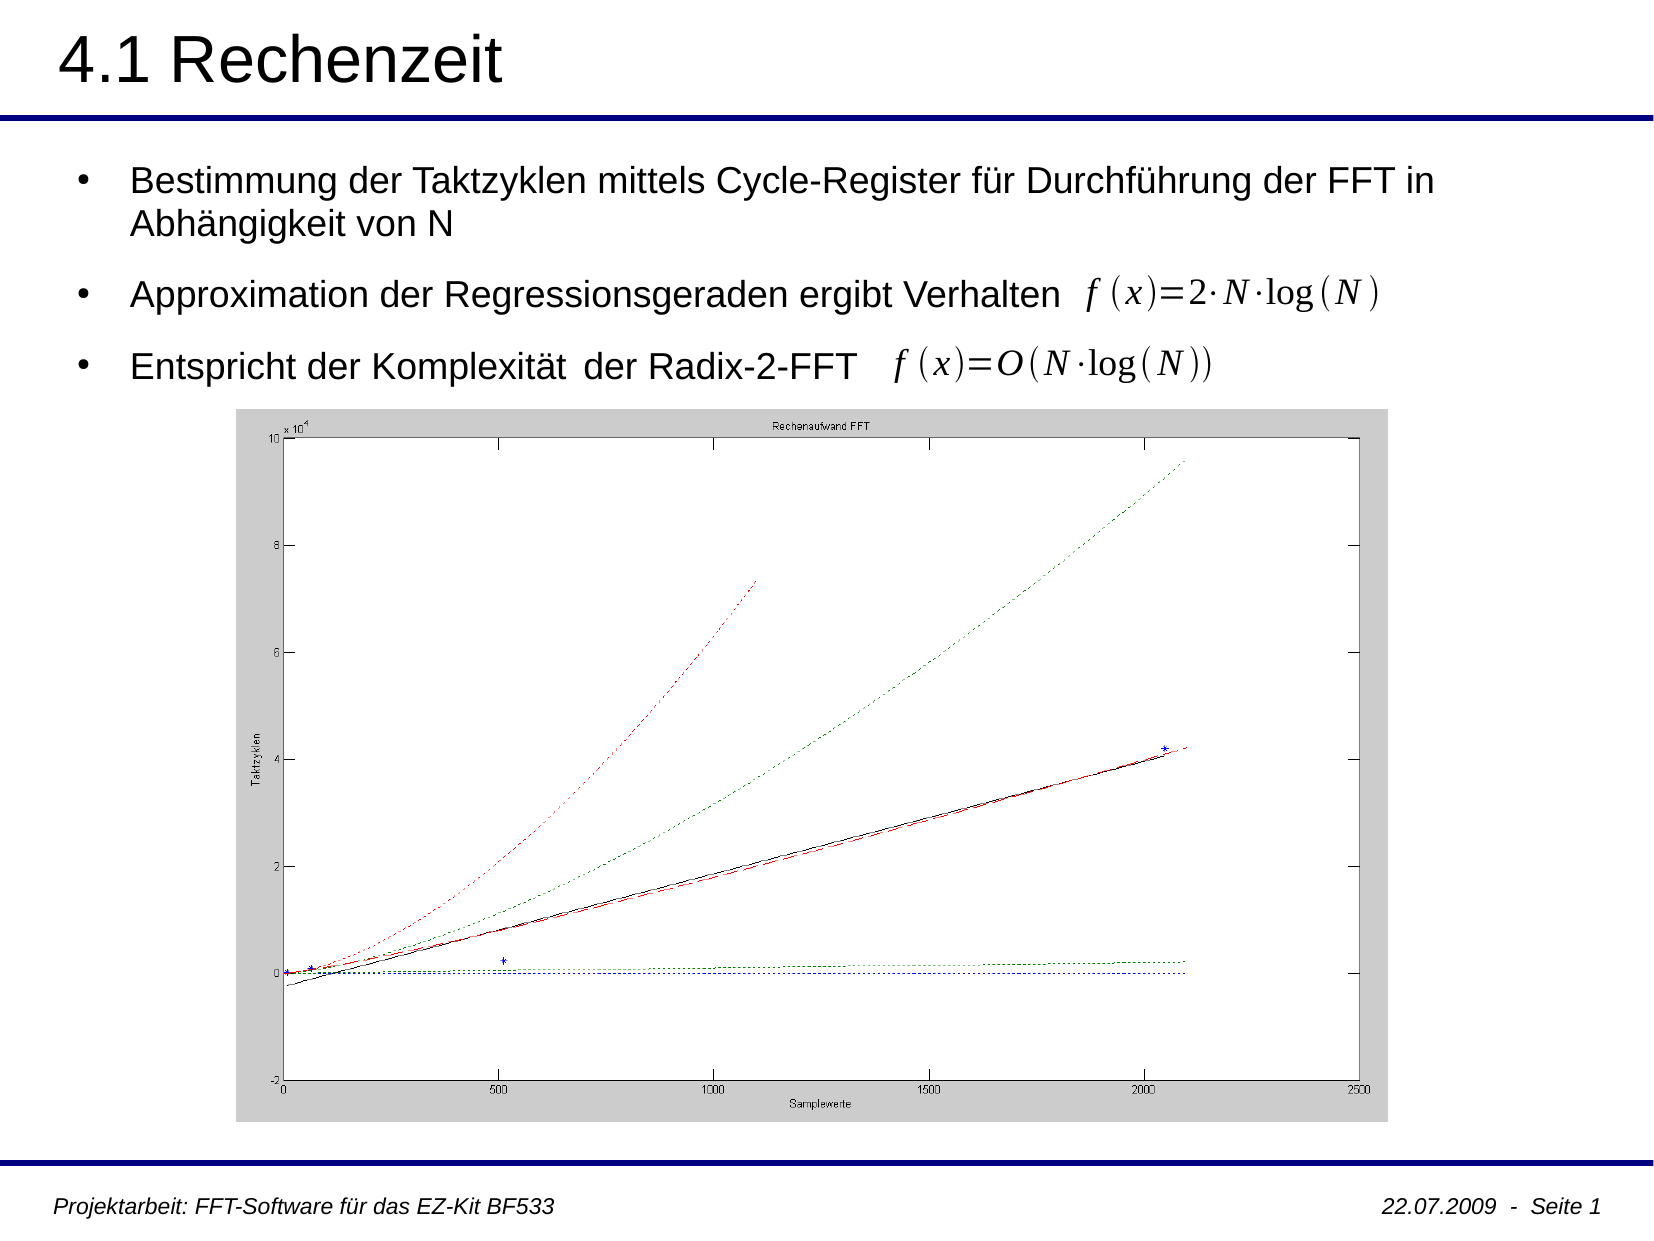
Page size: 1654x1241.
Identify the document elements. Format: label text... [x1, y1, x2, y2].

chart [879, 342, 1220, 386]
title Projektarbeit: FFT-Software für das EZ-Kit BF533 22.07.2009 - Seite 1 [53, 1191, 1654, 1222]
chart [1071, 271, 1386, 315]
title 4.1 Rechenzeit [58, 0, 1654, 119]
picture [236, 409, 1388, 1123]
list Bestimmung der Taktzyklen mittels Cycle-Register für Durchführung der FFT in Abhängigkeit von N Approximation der Regressionsgeraden ergibt Verhalten Entspricht der Komplexität der Radix-2-FFT [59, 160, 1536, 1093]
